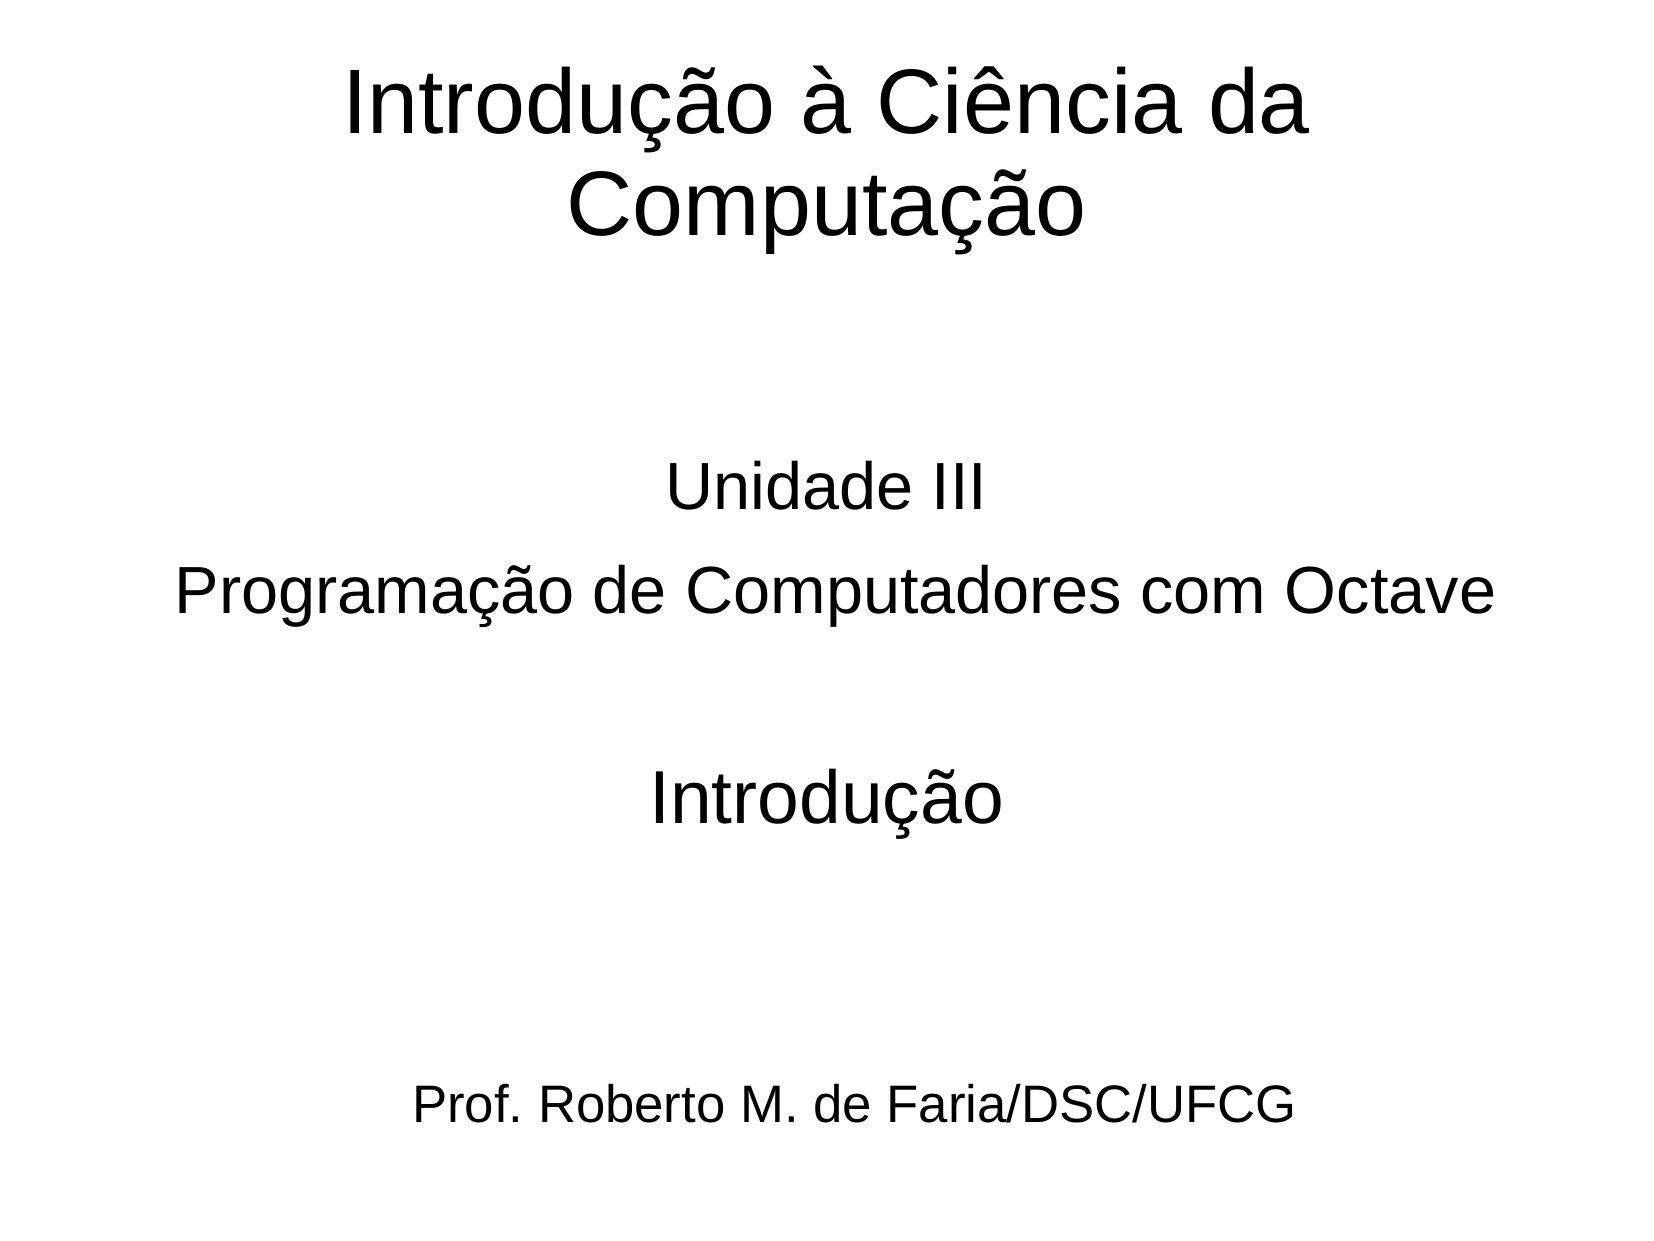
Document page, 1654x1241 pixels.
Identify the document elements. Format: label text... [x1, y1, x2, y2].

list Introdução [82, 755, 1571, 851]
list Unidade III Programação de Computadores com Octave [82, 448, 1571, 638]
list Prof. Roberto M. de Faria/DSC/UFCG [82, 1074, 1571, 1134]
title Introdução à Ciência da Computação [82, 49, 1571, 257]
